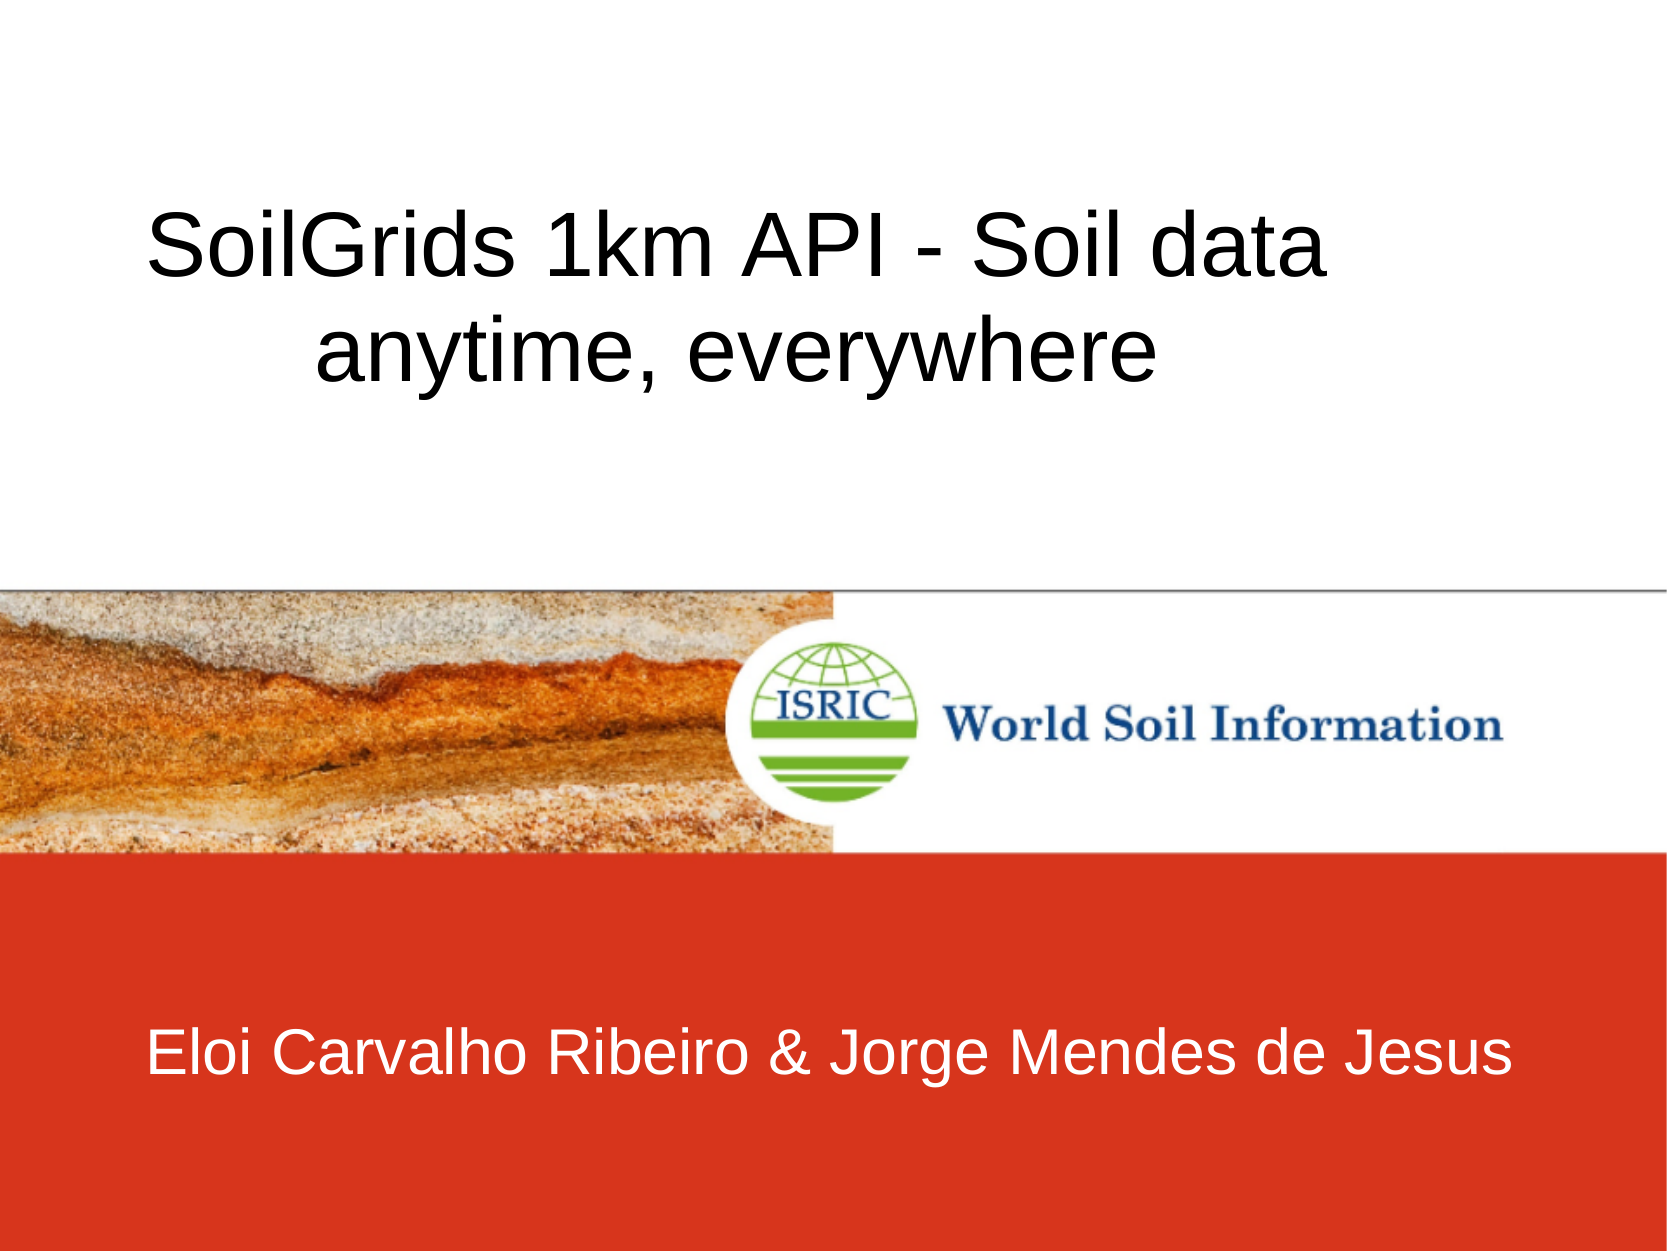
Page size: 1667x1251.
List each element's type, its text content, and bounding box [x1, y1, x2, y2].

title SoilGrids 1km API - Soil data anytime, everywhere [145, 193, 1543, 531]
picture [0, 0, 1667, 1251]
subtitle Eloi Carvalho Ribeiro & Jorge Mendes de Jesus [145, 854, 1543, 1250]
